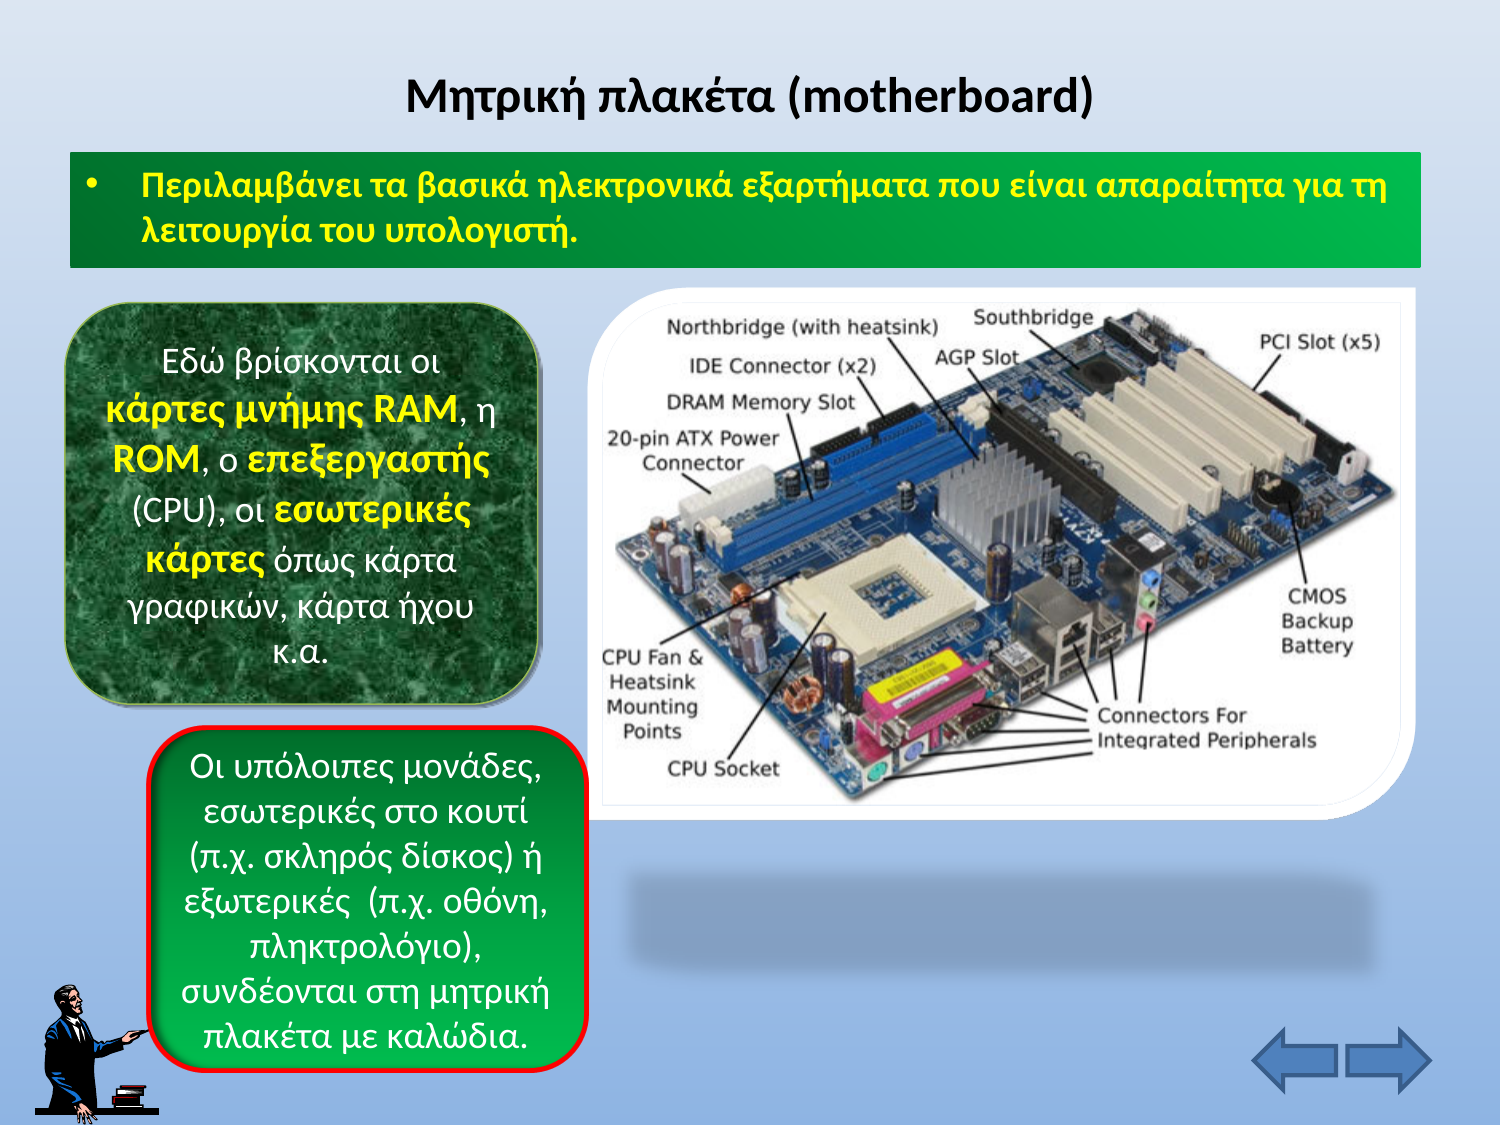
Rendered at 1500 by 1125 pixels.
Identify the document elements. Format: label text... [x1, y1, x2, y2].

text_box Οι υπόλοιπες μονάδες, εσωτερικές στο κουτί (π.χ. σκληρός δίσκος) ή εξωτερικές (π.χ. οθόνη, πληκτρολόγιο), συνδέονται στη μητρική πλακέτα με καλώδια. [164, 744, 568, 1054]
title Μητρική πλακέτα (motherboard) [75, 45, 1426, 141]
picture [145, 287, 1417, 1074]
list Περιλαμβάνει τα βασικά ηλεκτρονικά εξαρτήματα που είναι απαραίτητα για τη λειτουργία του υπολογιστή. [70, 152, 1421, 268]
text_box Εδώ βρίσκονται οι κάρτες μνήμης RAM, η ROM, ο επεξεργαστής (CPU), οι εσωτερικές κάρτες όπως κάρτα γραφικών, κάρτα ήχου κ.α. [64, 302, 538, 705]
